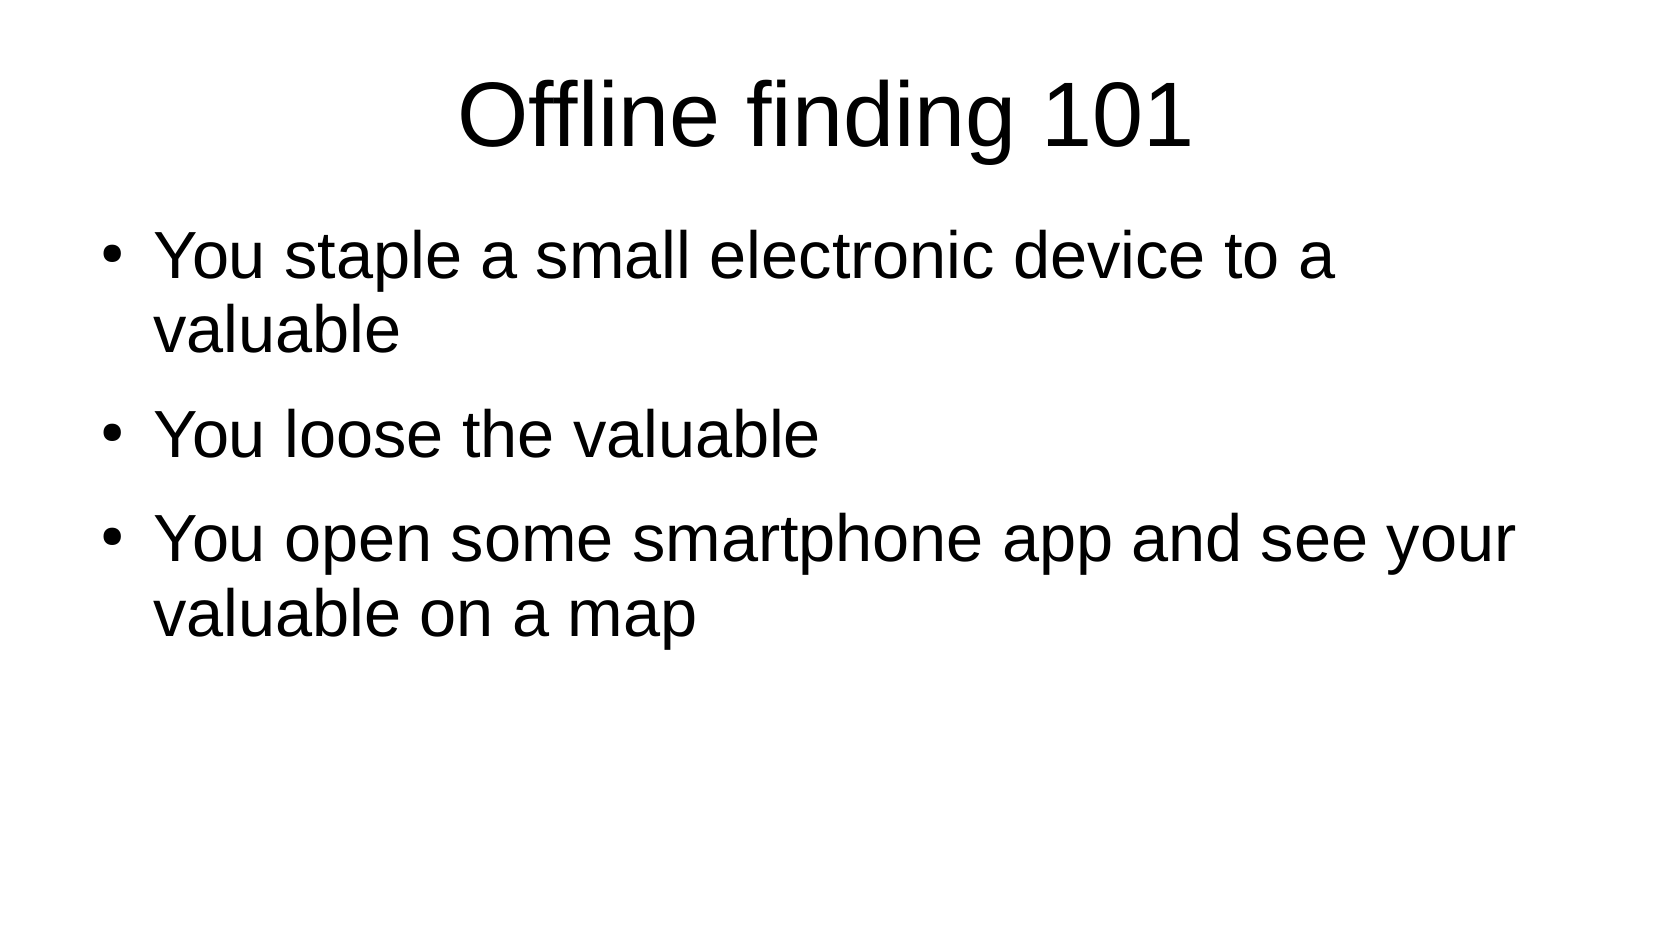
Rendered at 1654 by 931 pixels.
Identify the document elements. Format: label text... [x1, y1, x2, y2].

title Offline finding 101 [82, 37, 1571, 193]
list You staple a small electronic device to a valuable You loose the valuable You open some smartphone app and see your valuable on a map [82, 217, 1571, 758]
